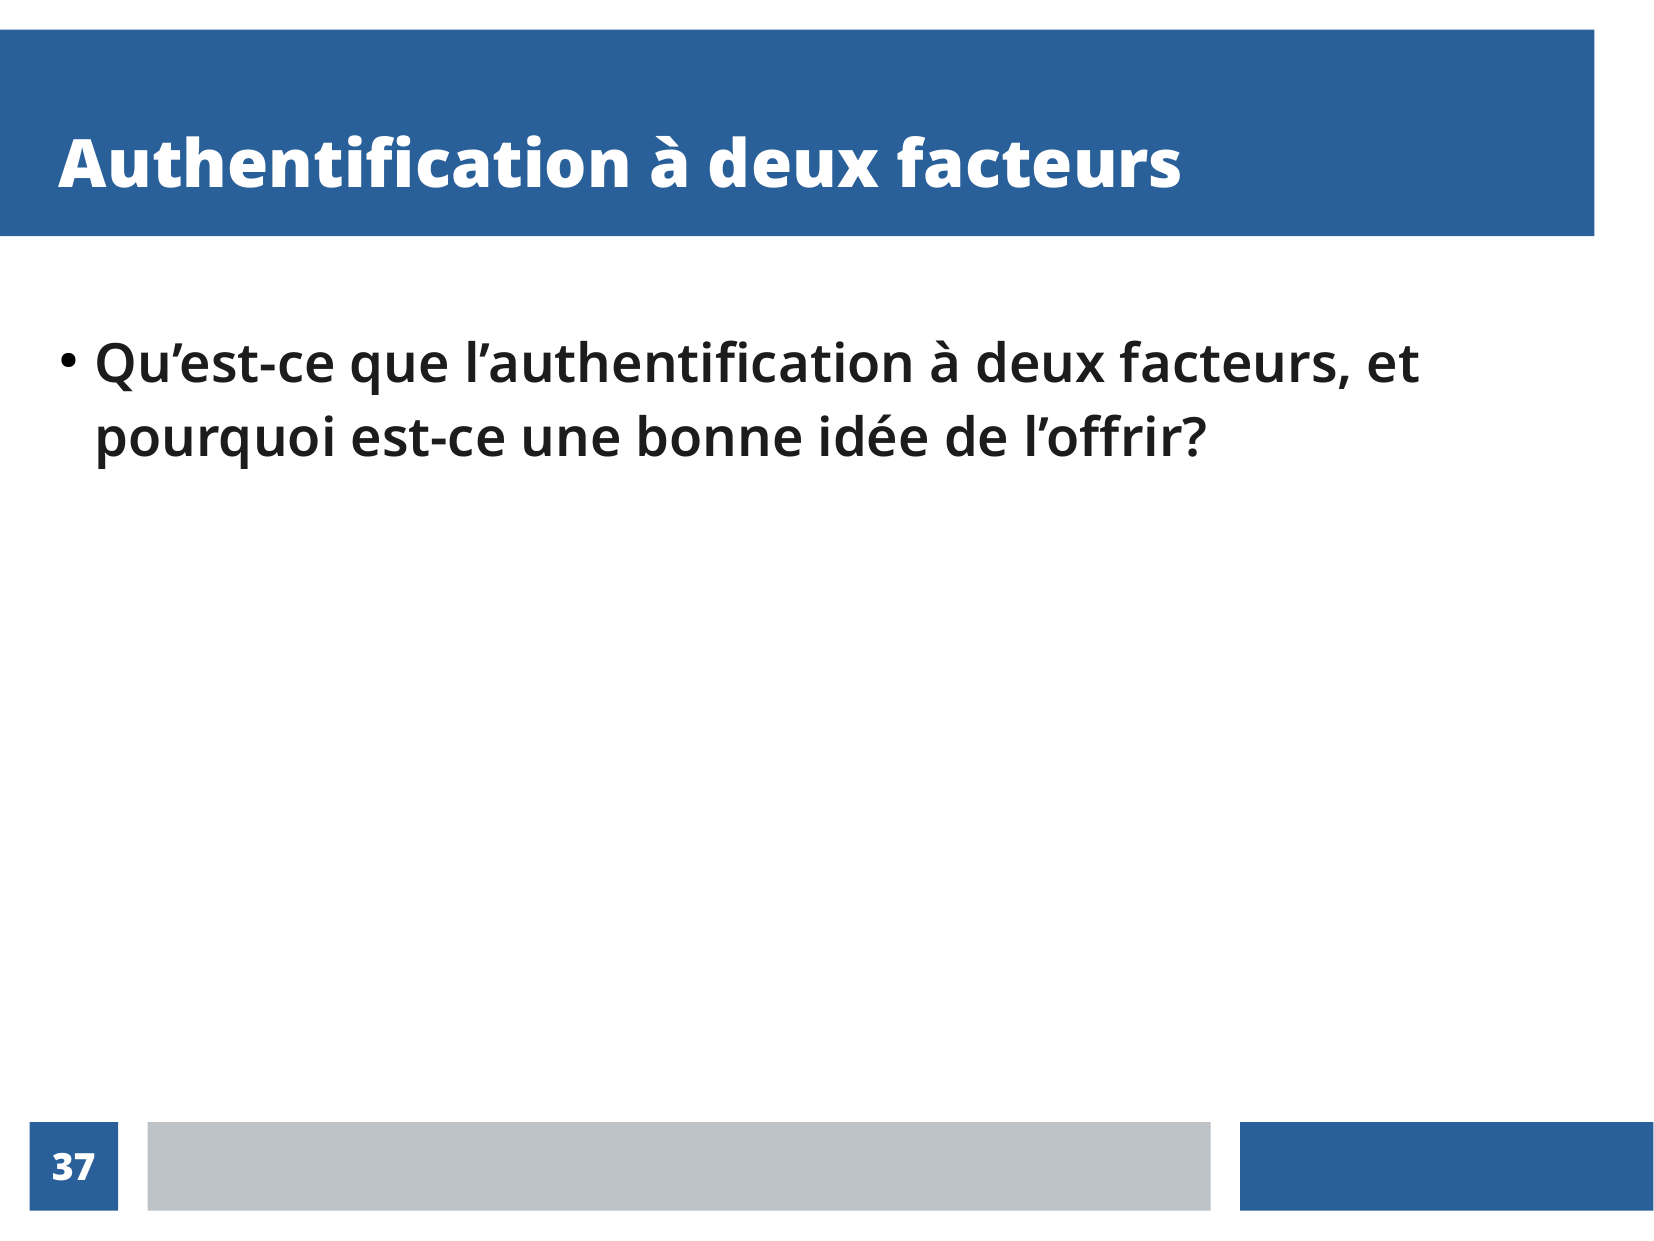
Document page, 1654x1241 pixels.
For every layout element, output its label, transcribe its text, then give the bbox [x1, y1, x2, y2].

list Qu’est-ce que l’authentification à deux facteurs, et pourquoi est-ce une bonne idée de l’offrir? [59, 324, 1565, 1093]
title Authentification à deux facteurs [59, 59, 1595, 207]
